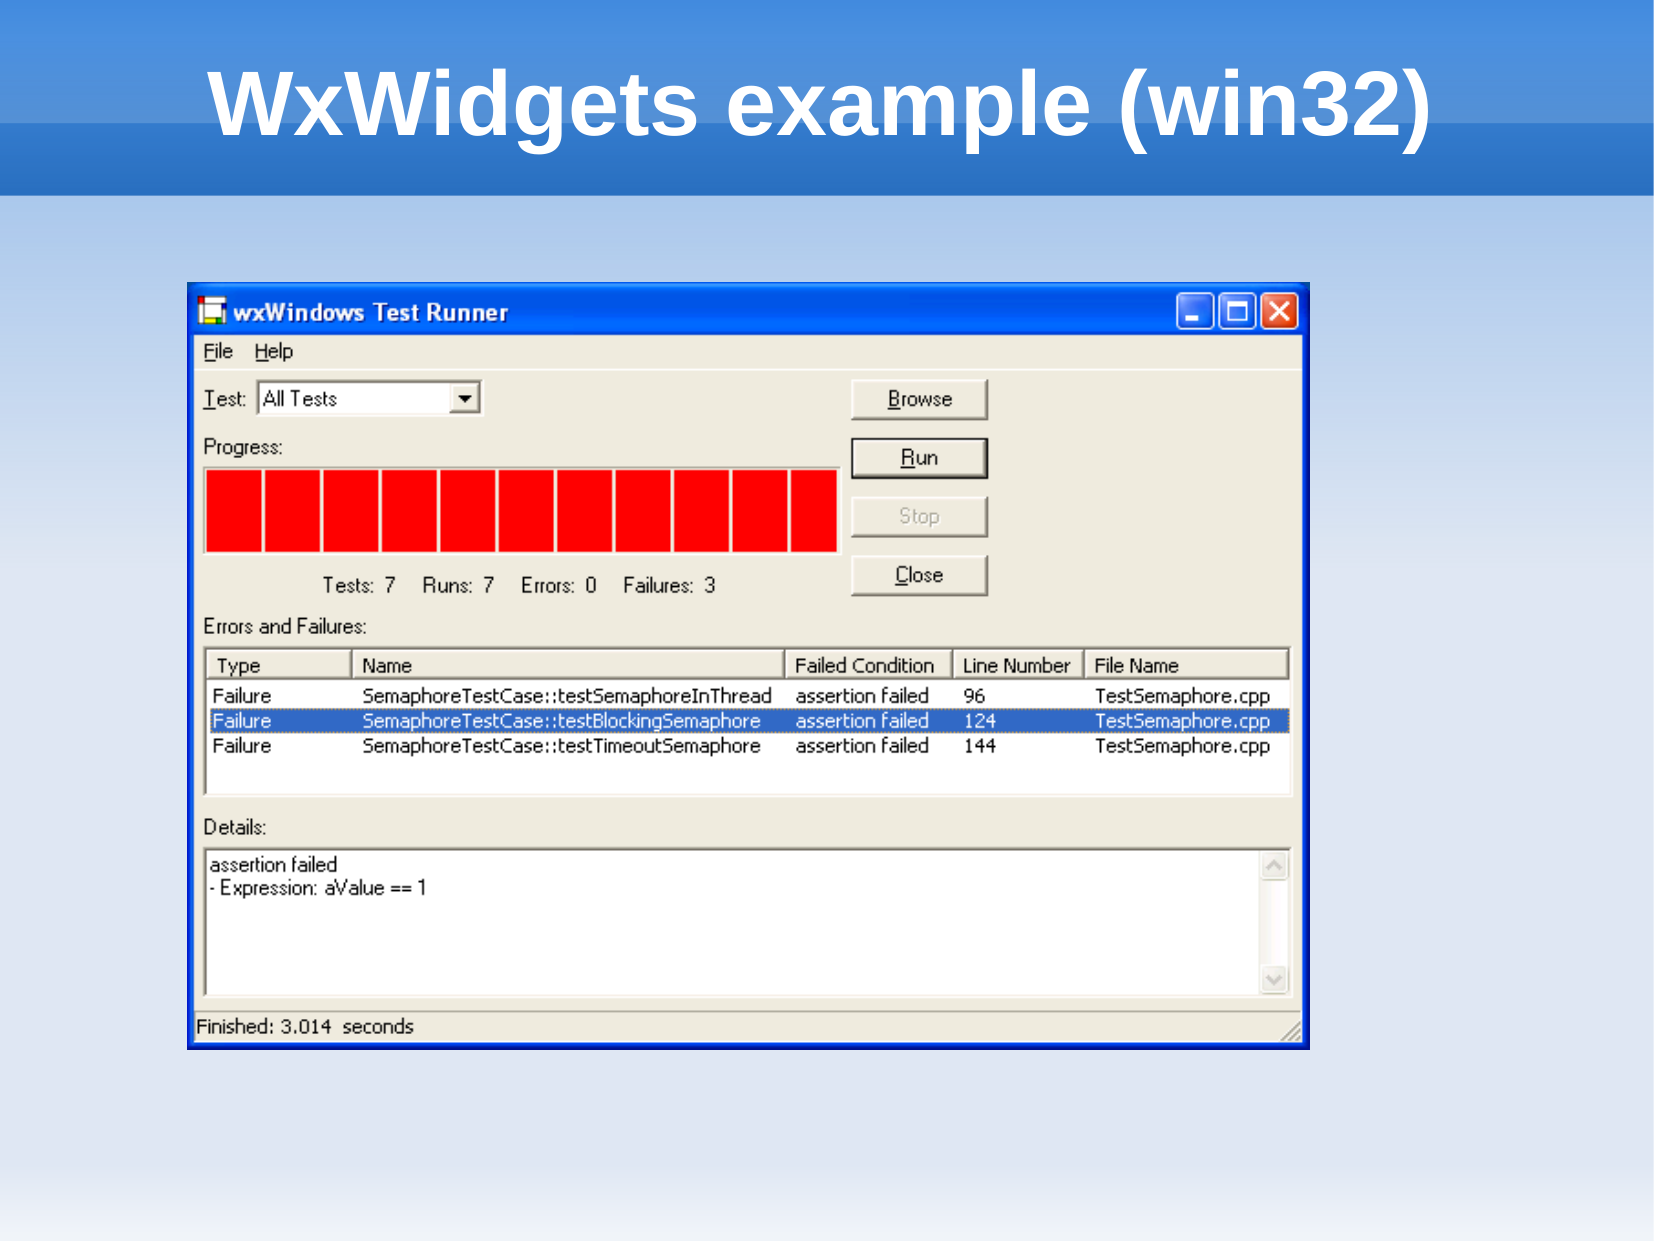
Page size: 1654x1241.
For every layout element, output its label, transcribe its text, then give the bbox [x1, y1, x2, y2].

picture [0, 0, 1654, 1241]
title WxWidgets example (win32) [76, 7, 1565, 200]
